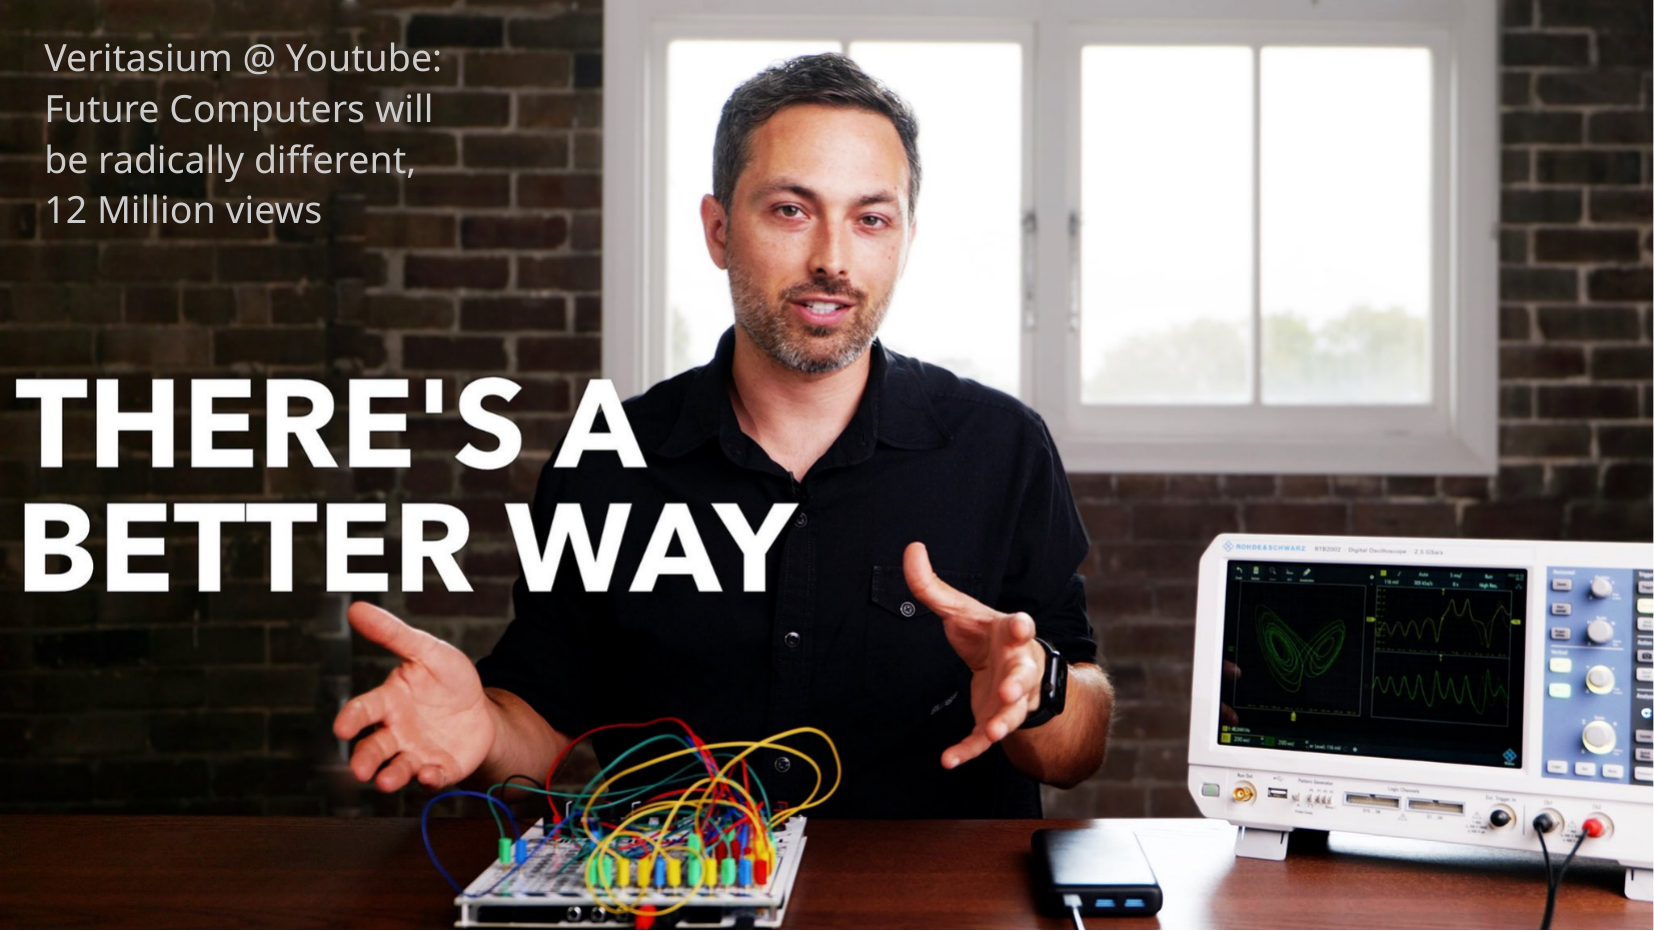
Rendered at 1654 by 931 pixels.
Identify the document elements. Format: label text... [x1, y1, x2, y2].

text_box Veritasium @ Youtube: Future Computers will be radically different, 12 Million views [29, 23, 502, 212]
picture [0, 0, 1654, 931]
